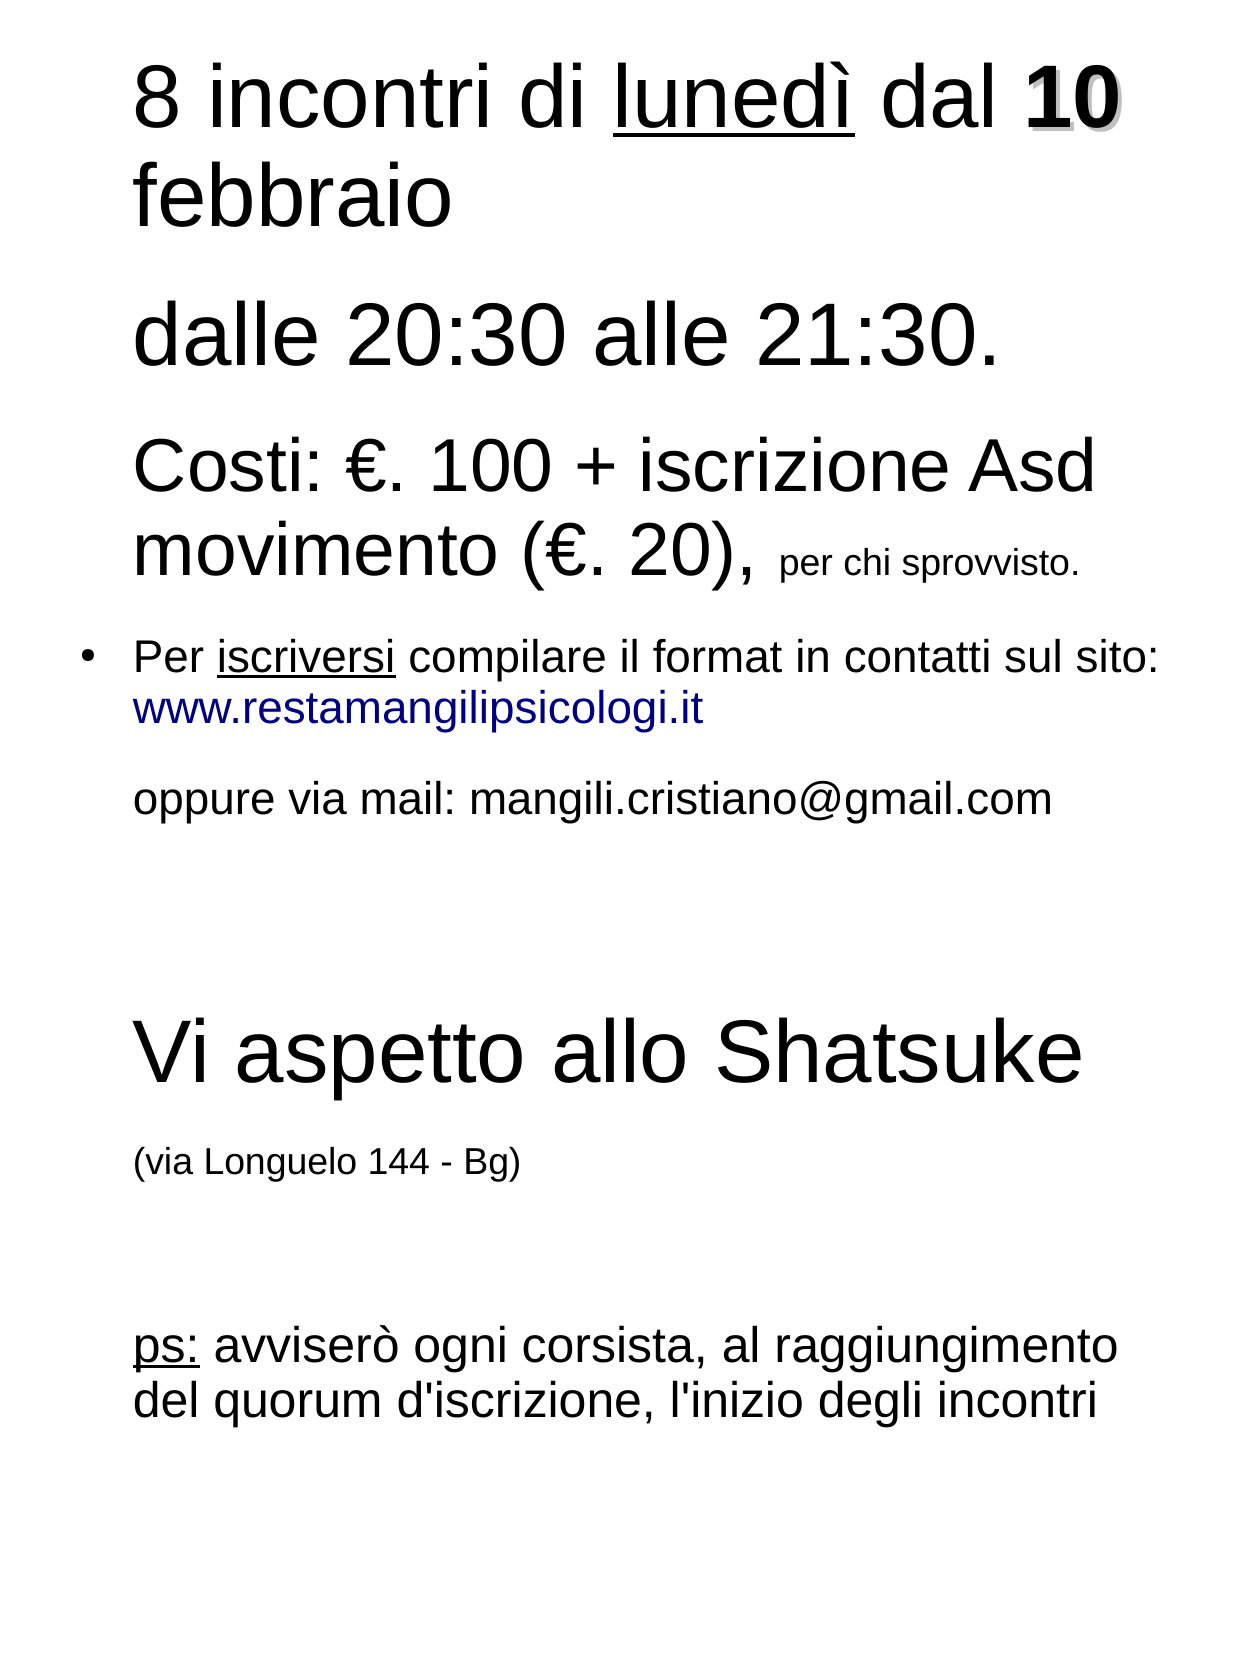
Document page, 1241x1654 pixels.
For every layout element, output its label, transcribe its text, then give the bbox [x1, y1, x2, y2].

list 8 incontri di lunedì dal 10 febbraio dalle 20:30 alle 21:30. Costi: €. 100 + iscrizione Asd movimento (€. 20), per chi sprovvisto. Per iscriversi compilare il format in contatti sul sito: www.restamangilipsicologi.it oppure via mail: mangili.cristiano@gmail.com Vi aspetto allo Shatsuke (via Longuelo 144 - Bg) ps: avviserò ogni corsista, al raggiungimento del quorum d'iscrizione, l'inizio degli incontri [62, 47, 1179, 1521]
